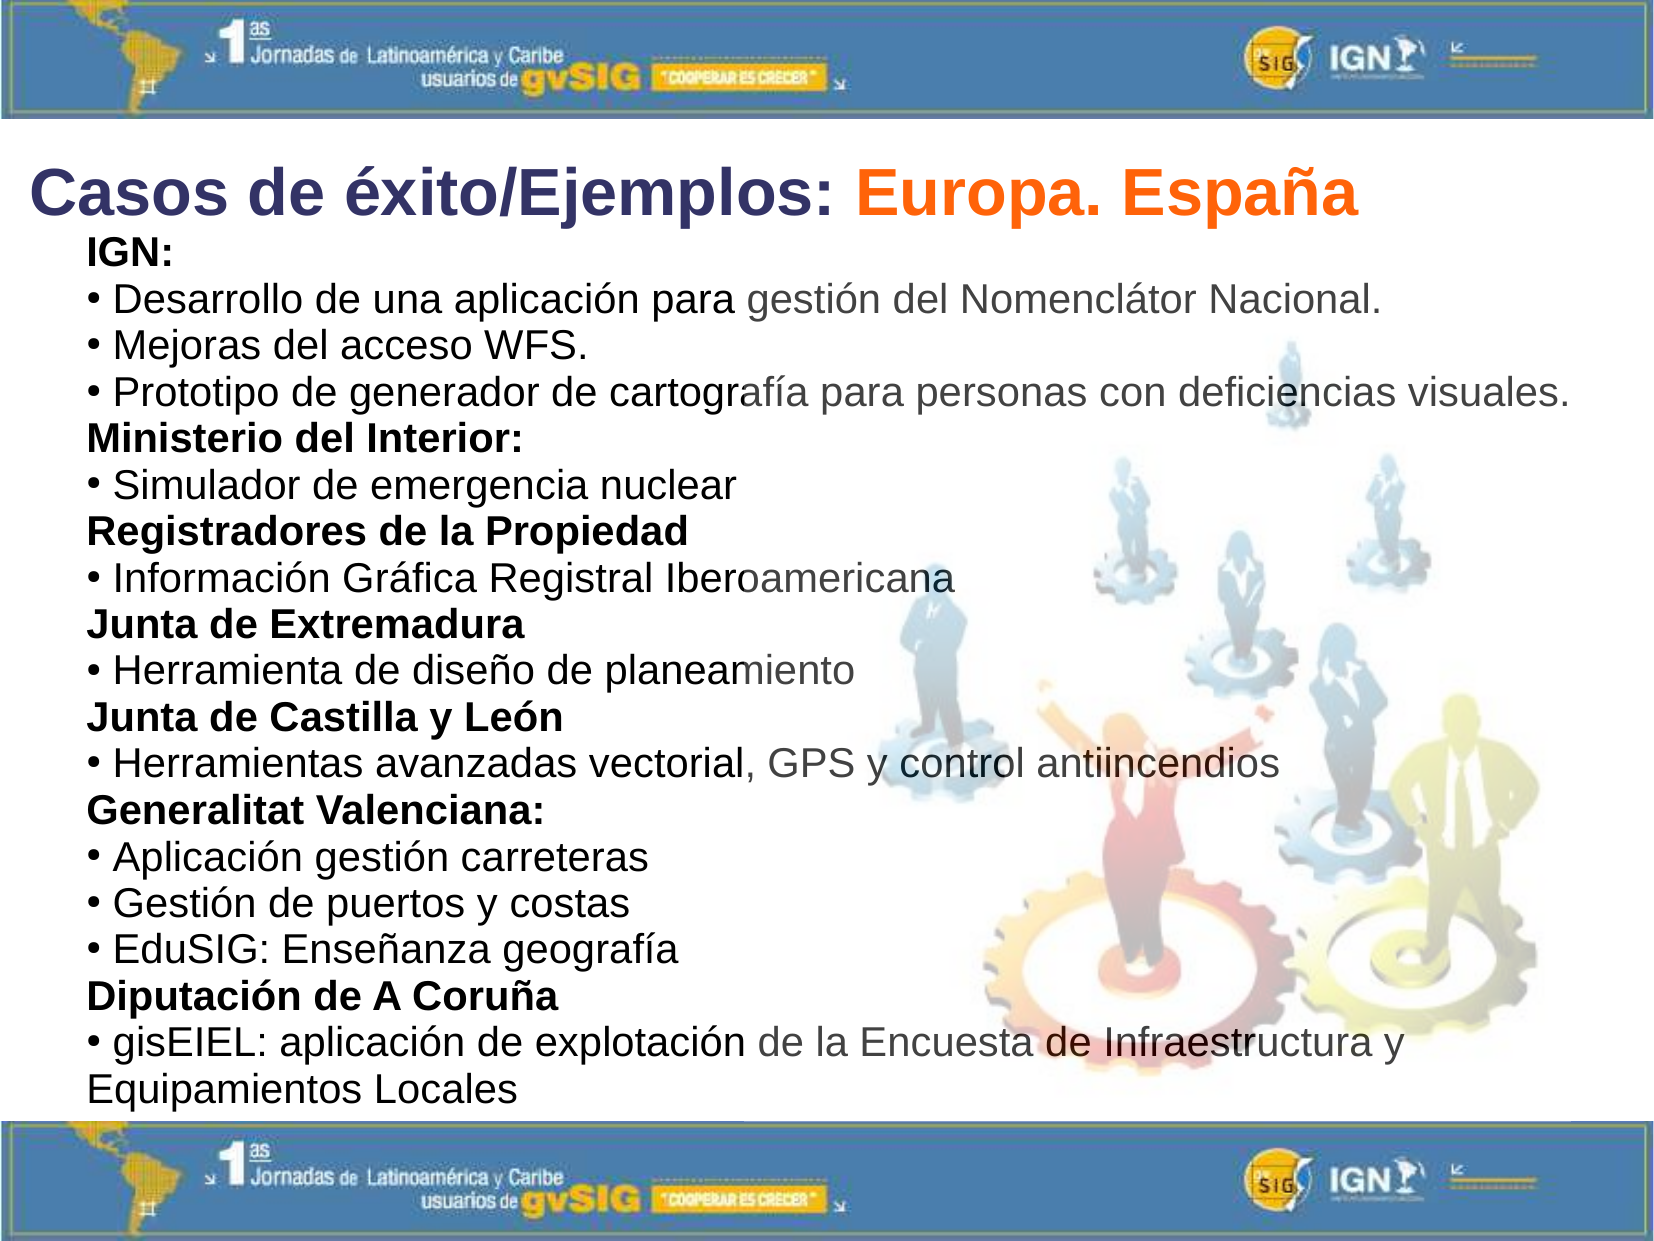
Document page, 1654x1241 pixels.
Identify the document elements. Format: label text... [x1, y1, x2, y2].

text_box [744, 266, 1571, 1122]
picture [0, 0, 1654, 119]
text_box IGN: Desarrollo de una aplicación para gestión del Nomenclátor Nacional. Mejoras del acceso WFS. Prototipo de generador de cartografía para personas con deficiencias visuales. Ministerio del Interior: Simulador de emergencia nuclear Registradores de la Propiedad Información Gráfica Registral Iberoamericana Junta de Extremadura Herramienta de diseño de planeamiento Junta de Castilla y León Herramientas avanzadas vectorial, GPS y control antiincendios Generalitat Valenciana: Aplicación gestión carreteras Gestión de puertos y costas EduSIG: Enseñanza geografía Diputación de A Coruña gisEIEL: aplicación de explotación de la Encuesta de Infraestructura y Equipamientos Locales [71, 221, 1595, 1120]
text_box Casos de éxito/Ejemplos: Europa. España [29, 118, 1501, 266]
picture [0, 1121, 1654, 1241]
